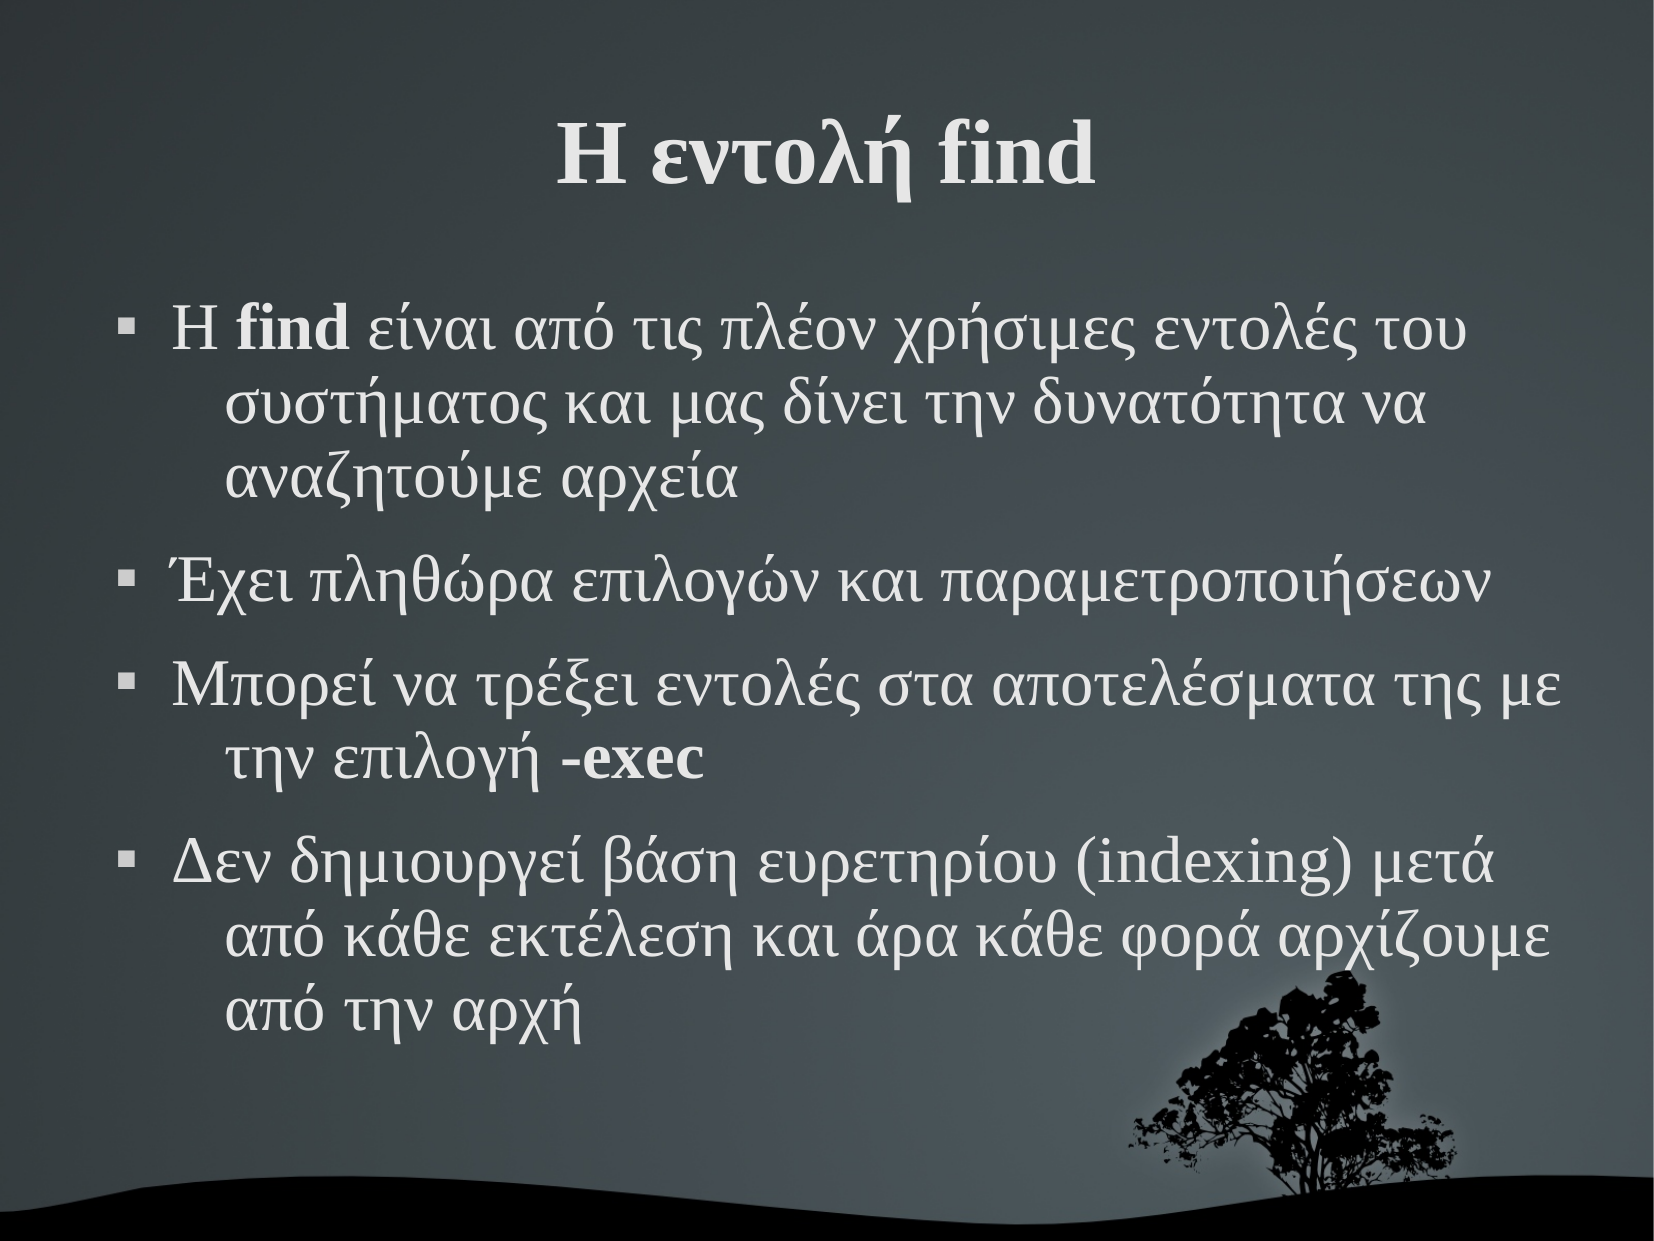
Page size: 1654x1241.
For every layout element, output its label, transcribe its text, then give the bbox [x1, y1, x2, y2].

picture [0, 0, 1654, 1241]
title Η εντολή find [82, 49, 1571, 257]
list H find είναι από τις πλέον χρήσιμες εντολές του συστήματος και μας δίνει την δυνατότητα να αναζητούμε αρχεία Έχει πληθώρα επιλογών και παραμετροποιήσεων Μπορεί να τρέξει εντολές στα αποτελέσματα της με την επιλογή -exec Δεν δημιουργεί βάση ευρετηρίου (indexing) μετά από κάθε εκτέλεση και άρα κάθε φορά αρχίζουμε από την αρχή [82, 290, 1571, 1119]
